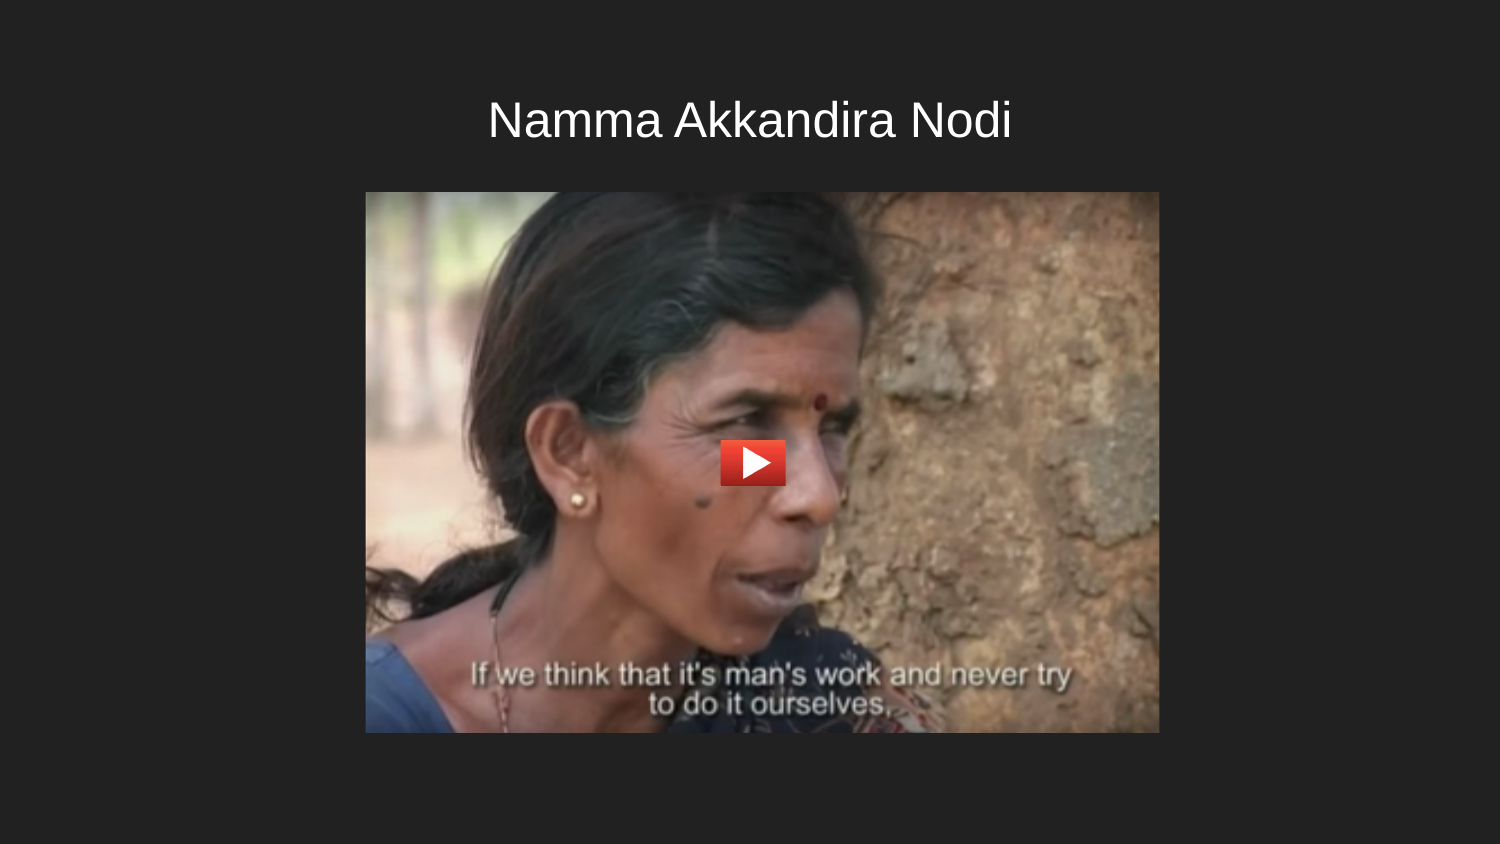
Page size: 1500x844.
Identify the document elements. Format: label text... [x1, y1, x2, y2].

title Namma Akkandira Nodi [51, 72, 1449, 167]
picture [365, 192, 1160, 733]
